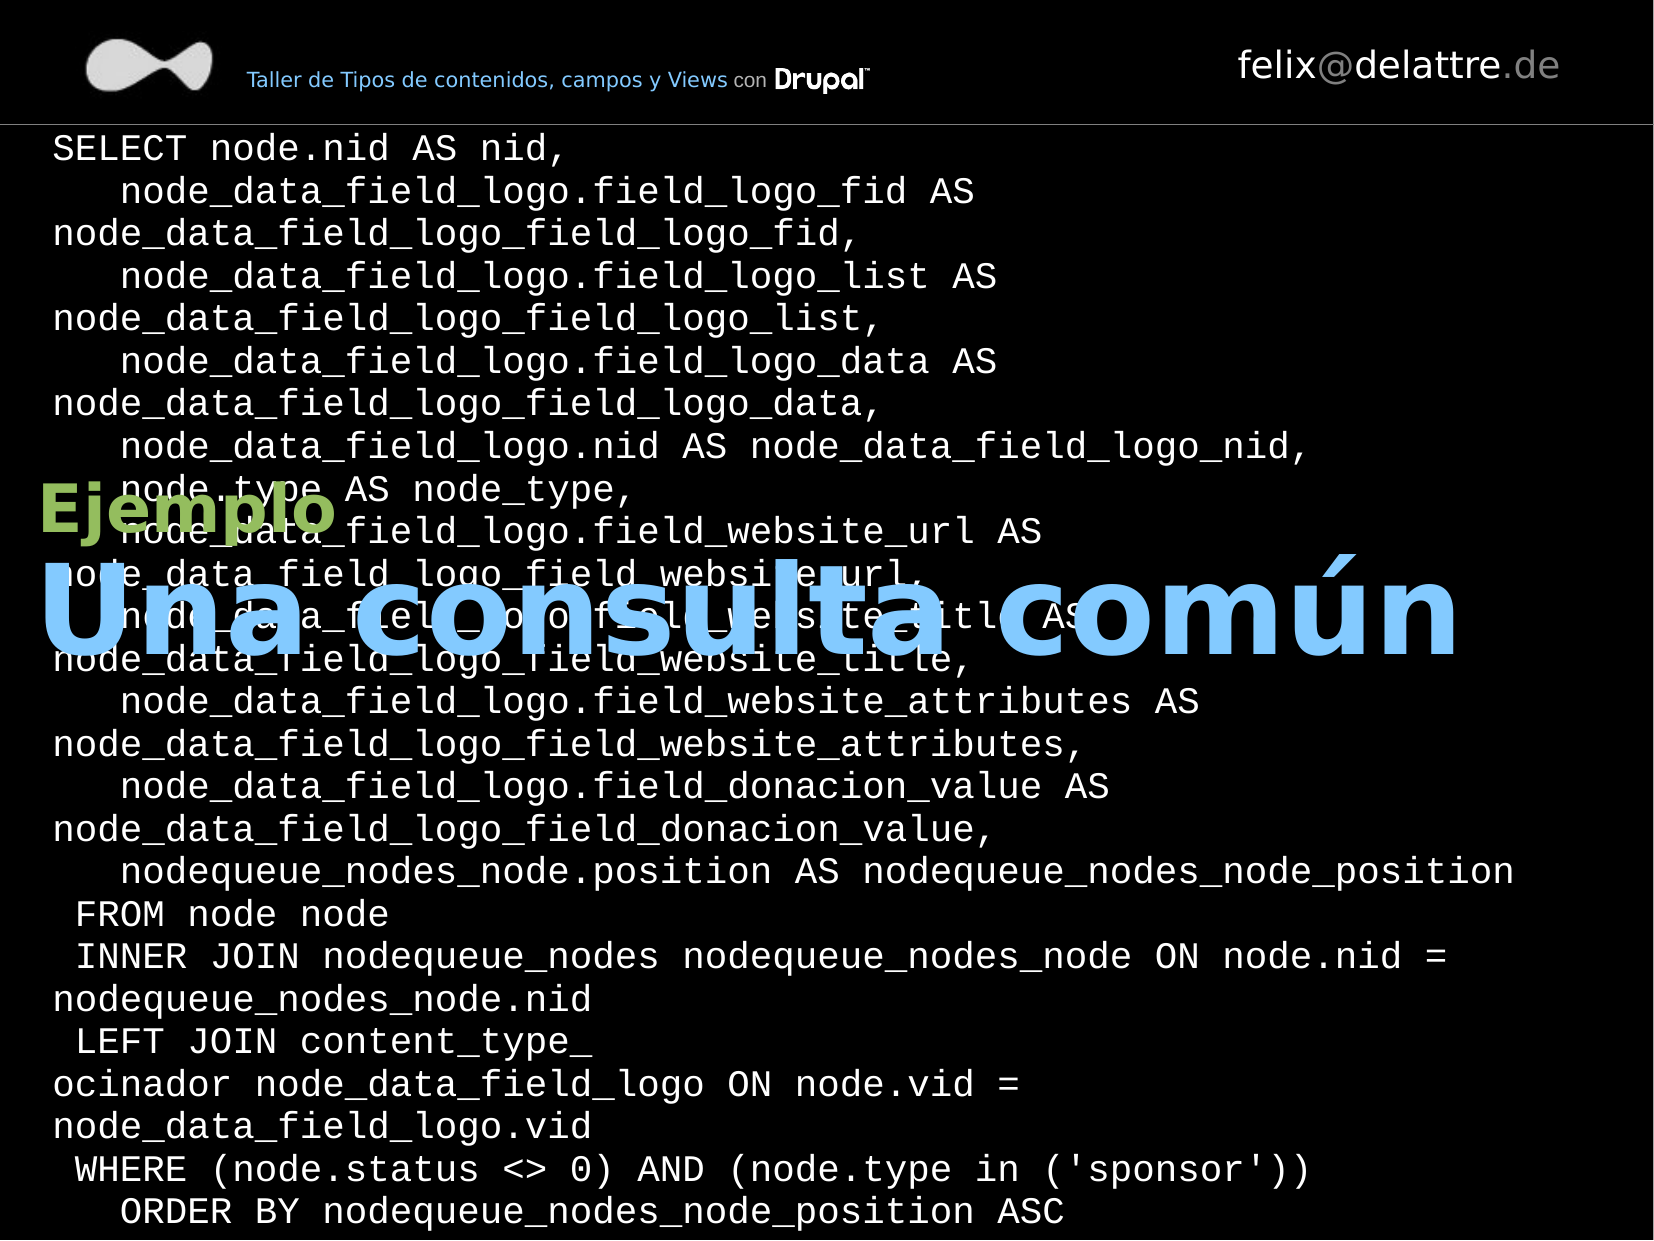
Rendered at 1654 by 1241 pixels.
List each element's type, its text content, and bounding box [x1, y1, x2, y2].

picture [62, 31, 229, 104]
text_box SELECT node.nid AS nid, node_data_field_logo.field_logo_fid AS node_data_field_logo_field_logo_fid, node_data_field_logo.field_logo_list AS node_data_field_logo_field_logo_list, node_data_field_logo.field_logo_data AS node_data_field_logo_field_logo_data, node_data_field_logo.nid AS node_data_field_logo_nid, node.type AS node_type, node_data_field_logo.field_website_url AS node_data_field_logo_field_website_url, node_data_field_logo.field_website_title AS node_data_field_logo_field_website_title, node_data_field_logo.field_website_attributes AS node_data_field_logo_field_website_attributes, node_data_field_logo.field_donacion_value AS node_data_field_logo_field_donacion_value, nodequeue_nodes_node.position AS nodequeue_nodes_node_position FROM node node INNER JOIN nodequeue_nodes nodequeue_nodes_node ON node.nid = nodequeue_nodes_node.nid LEFT JOIN content_type_ ocinador node_data_field_logo ON node.vid = node_data_field_logo.vid WHERE (node.status <> 0) AND (node.type in ('sponsor')) ORDER BY nodequeue_nodes_node_position ASC [37, 122, 1544, 1241]
text_box Ejemplo [22, 462, 353, 556]
text_box Una consulta común [11, 522, 1488, 701]
